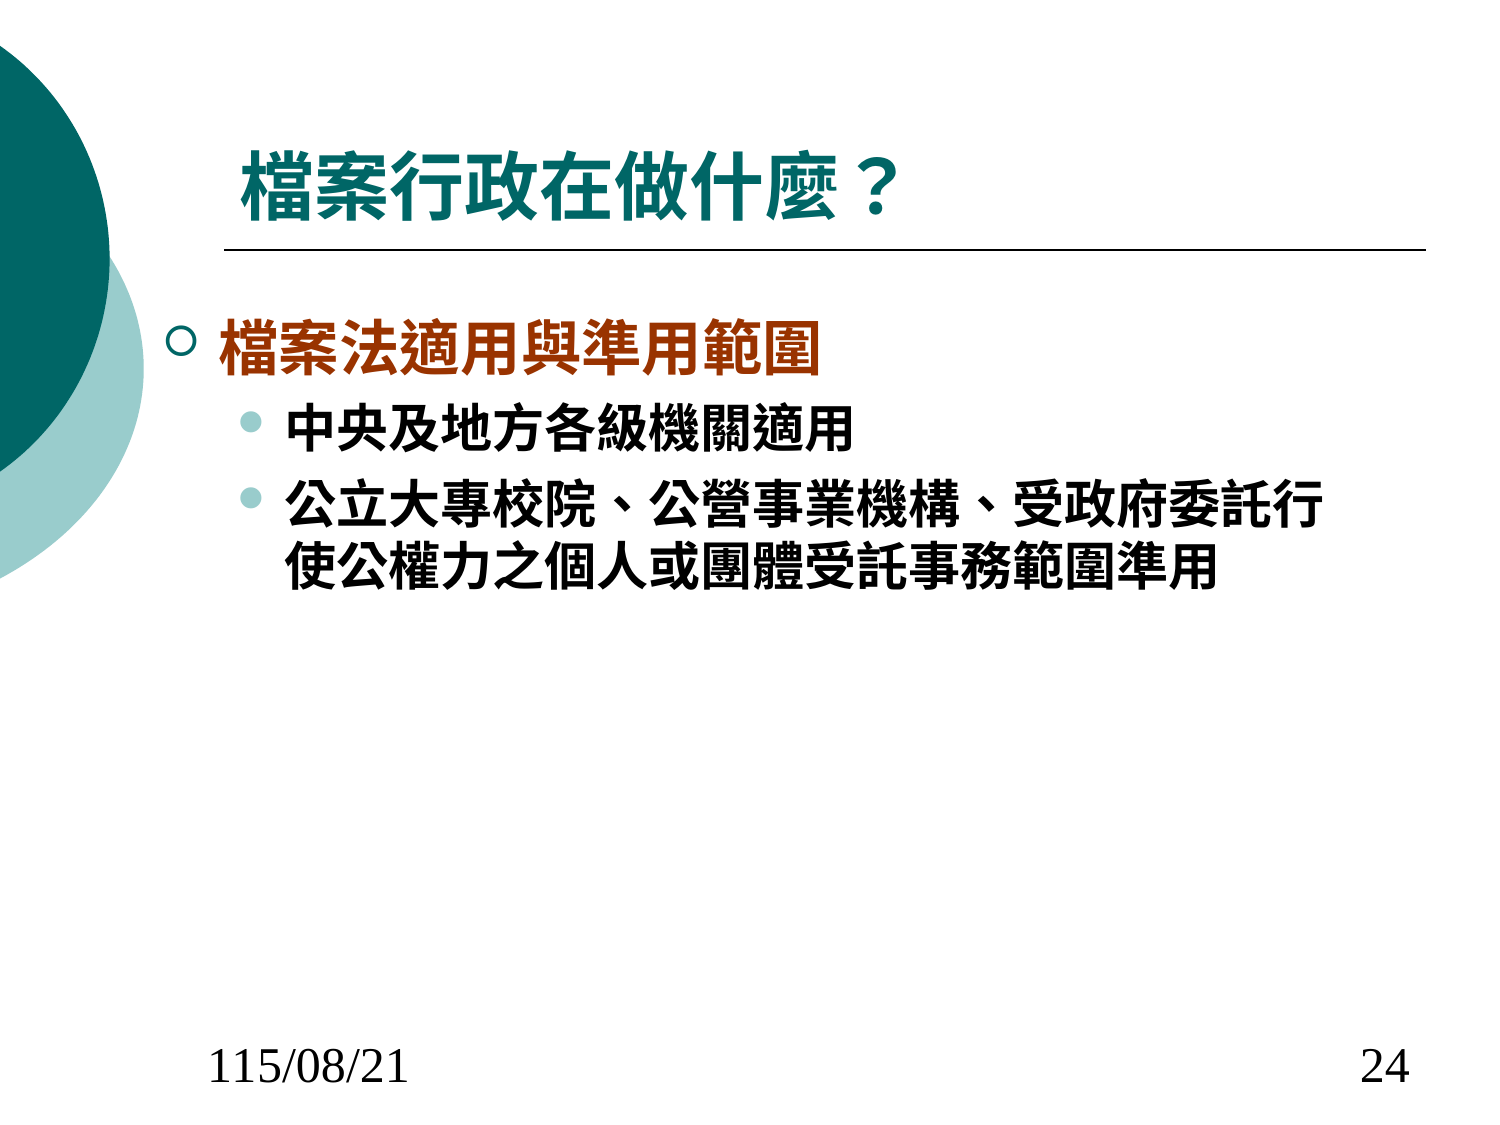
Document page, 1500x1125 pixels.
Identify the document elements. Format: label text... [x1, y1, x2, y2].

title 檔案行政在做什麼？ [224, 49, 1425, 237]
list 檔案法適用與準用範圍 中央及地方各級機關適用 公立大專校院、公營事業機構、受政府委託行使公權力之個人或團體受託事務範圍準用 [147, 302, 1388, 978]
